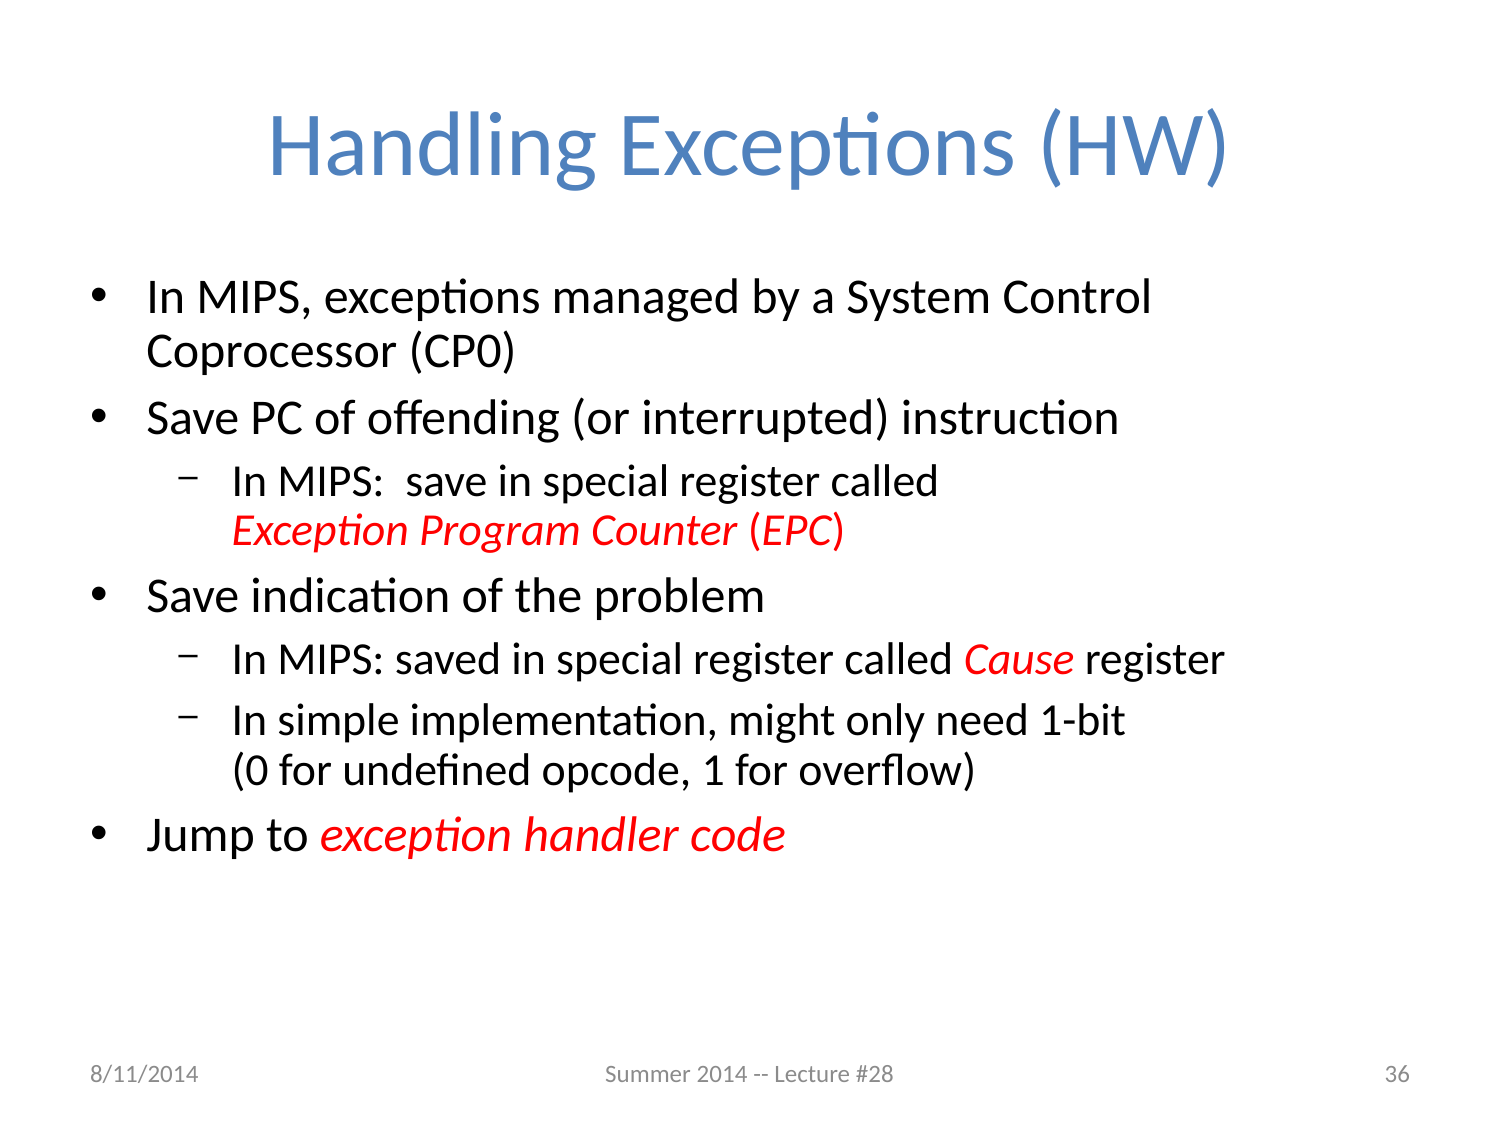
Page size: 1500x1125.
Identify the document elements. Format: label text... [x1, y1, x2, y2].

slide_number <number> [1074, 1042, 1425, 1103]
slide_number 8/11/2014 [75, 1042, 425, 1103]
list In MIPS, exceptions managed by a System Control Coprocessor (CP0) Save PC of offending (or interrupted) instruction In MIPS: save in special register called Exception Program Counter (EPC) Save indication of the problem In MIPS: saved in special register called Cause register In simple implementation, might only need 1-bit (0 for undefined opcode, 1 for overflow) Jump to exception handler code [75, 262, 1425, 1073]
footer Summer 2014 -- Lecture #28 [512, 1042, 988, 1103]
title Handling Exceptions (HW) [75, 45, 1425, 233]
